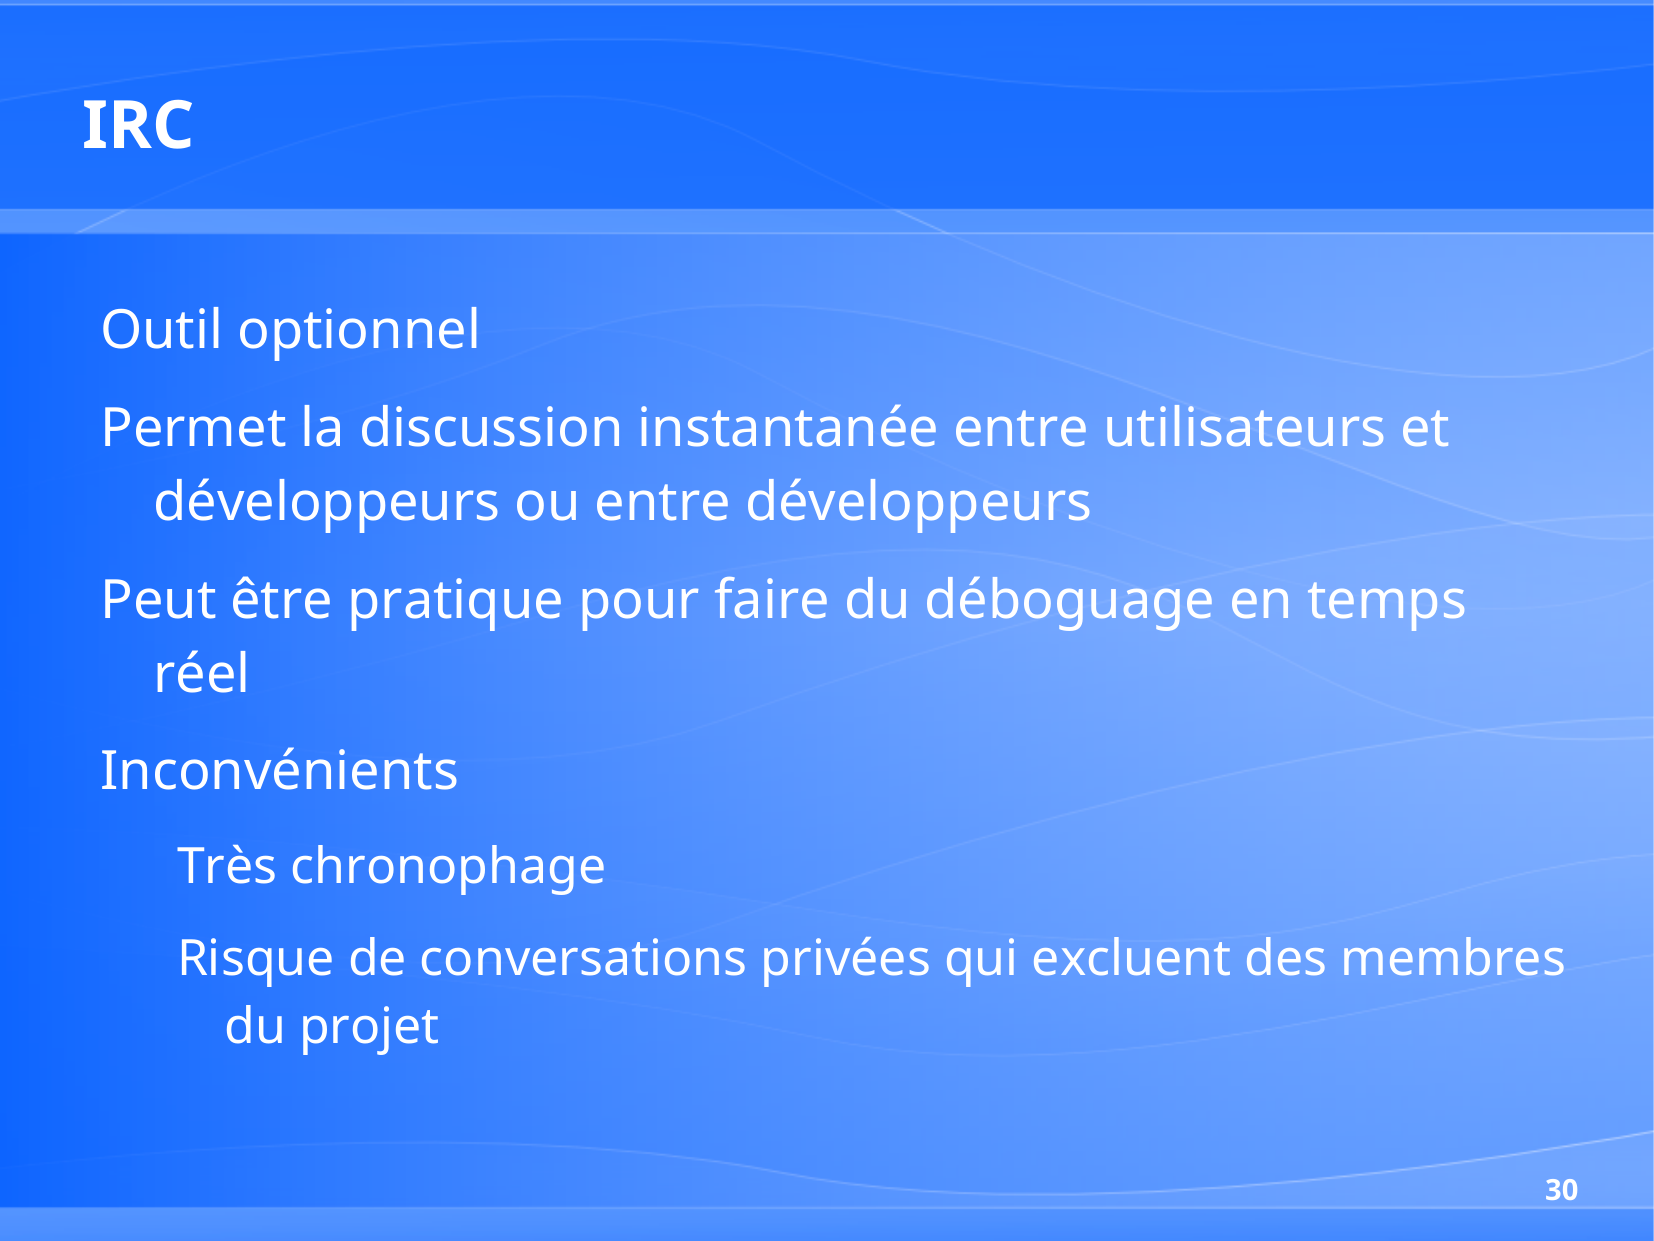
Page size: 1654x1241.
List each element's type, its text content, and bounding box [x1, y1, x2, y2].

title IRC [23, 15, 1625, 229]
list Outil optionnel Permet la discussion instantanée entre utilisateurs et développeurs ou entre développeurs Peut être pratique pour faire du déboguage en temps réel Inconvénients Très chronophage Risque de conversations privées qui excluent des membres du projet [82, 290, 1571, 1108]
picture [0, 0, 1654, 1241]
